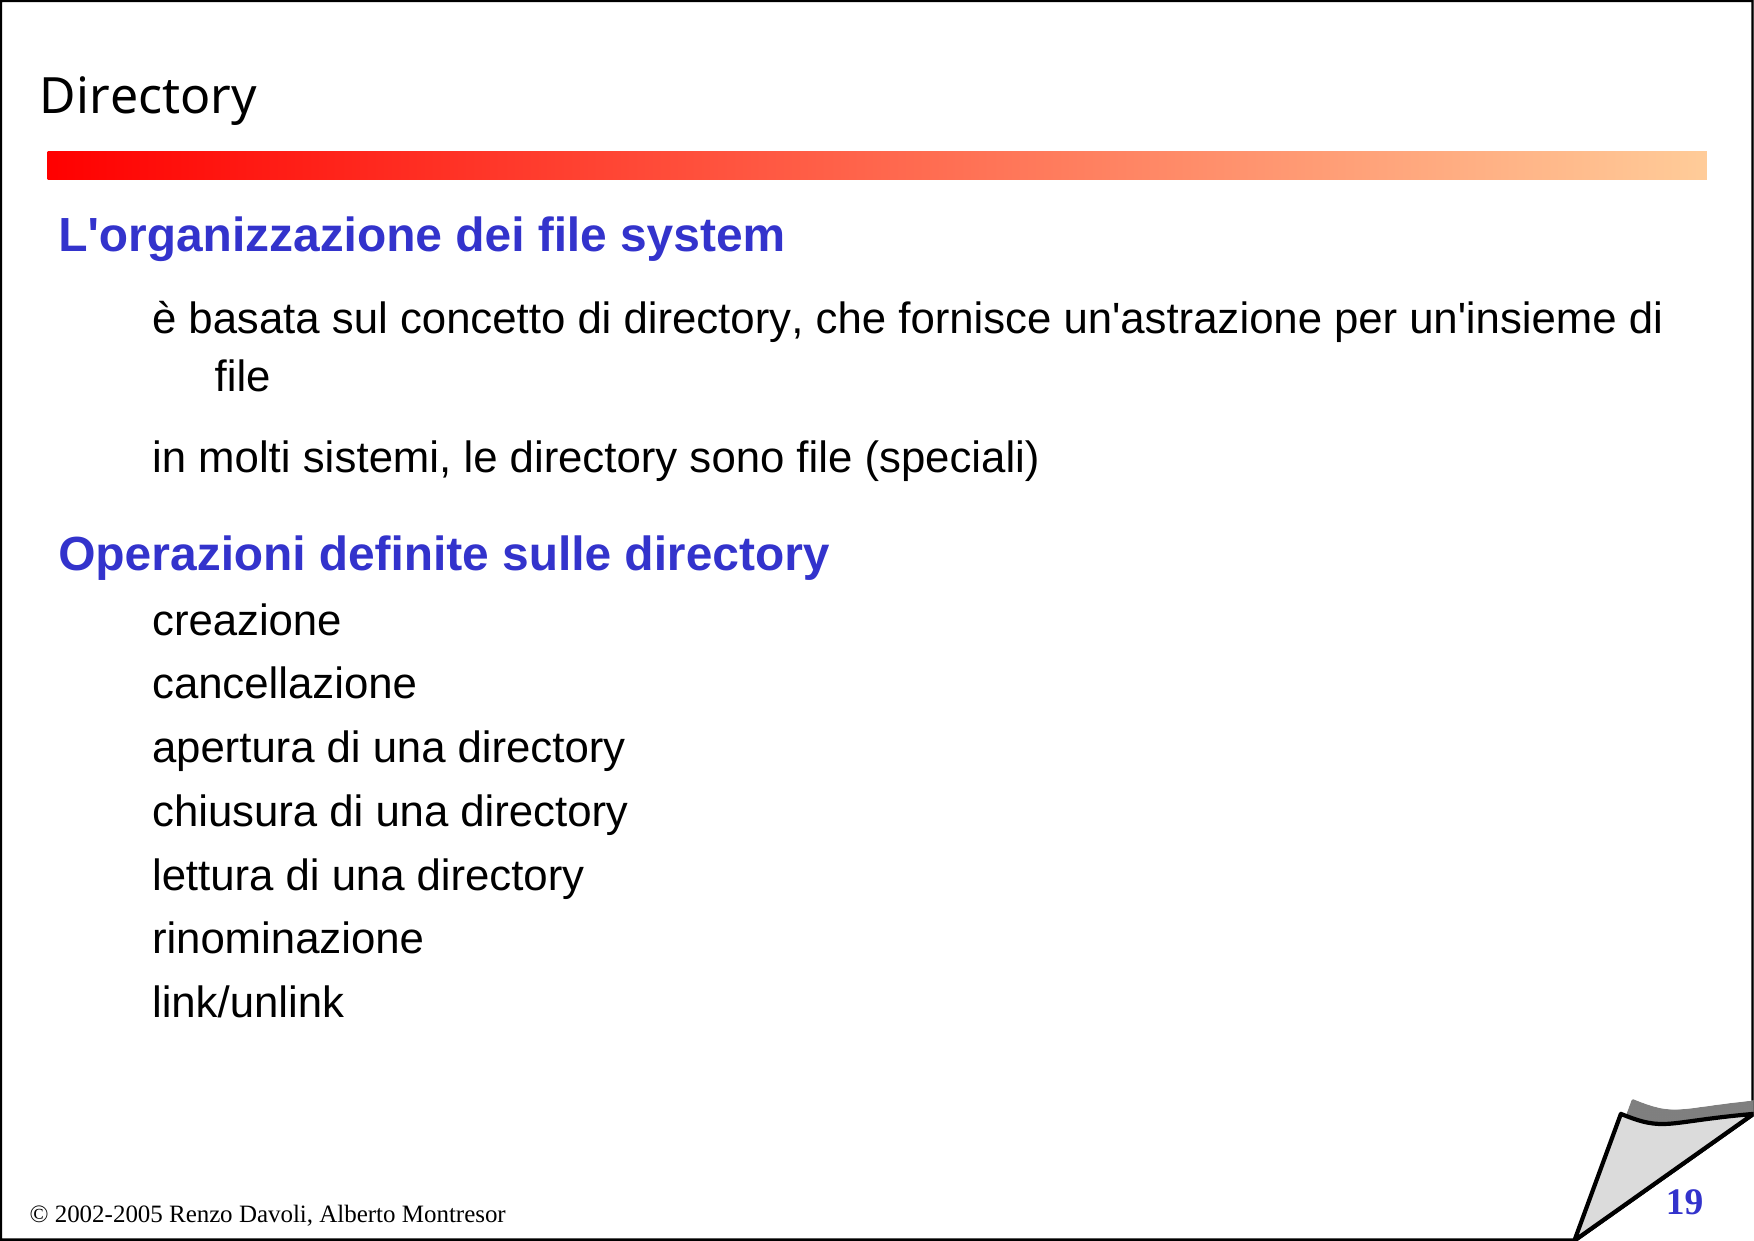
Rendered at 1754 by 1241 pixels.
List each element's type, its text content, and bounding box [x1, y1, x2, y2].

title Directory [40, 49, 1713, 144]
list L'organizzazione dei file system è basata sul concetto di directory, che fornisce un'astrazione per un'insieme di file in molti sistemi, le directory sono file (speciali) Operazioni definite sulle directory creazione cancellazione apertura di una directory chiusura di una directory lettura di una directory rinominazione link/unlink [58, 206, 1695, 1110]
text_box 6-11 [1074, 152, 1078, 179]
text_box Start [1469, 152, 1474, 179]
